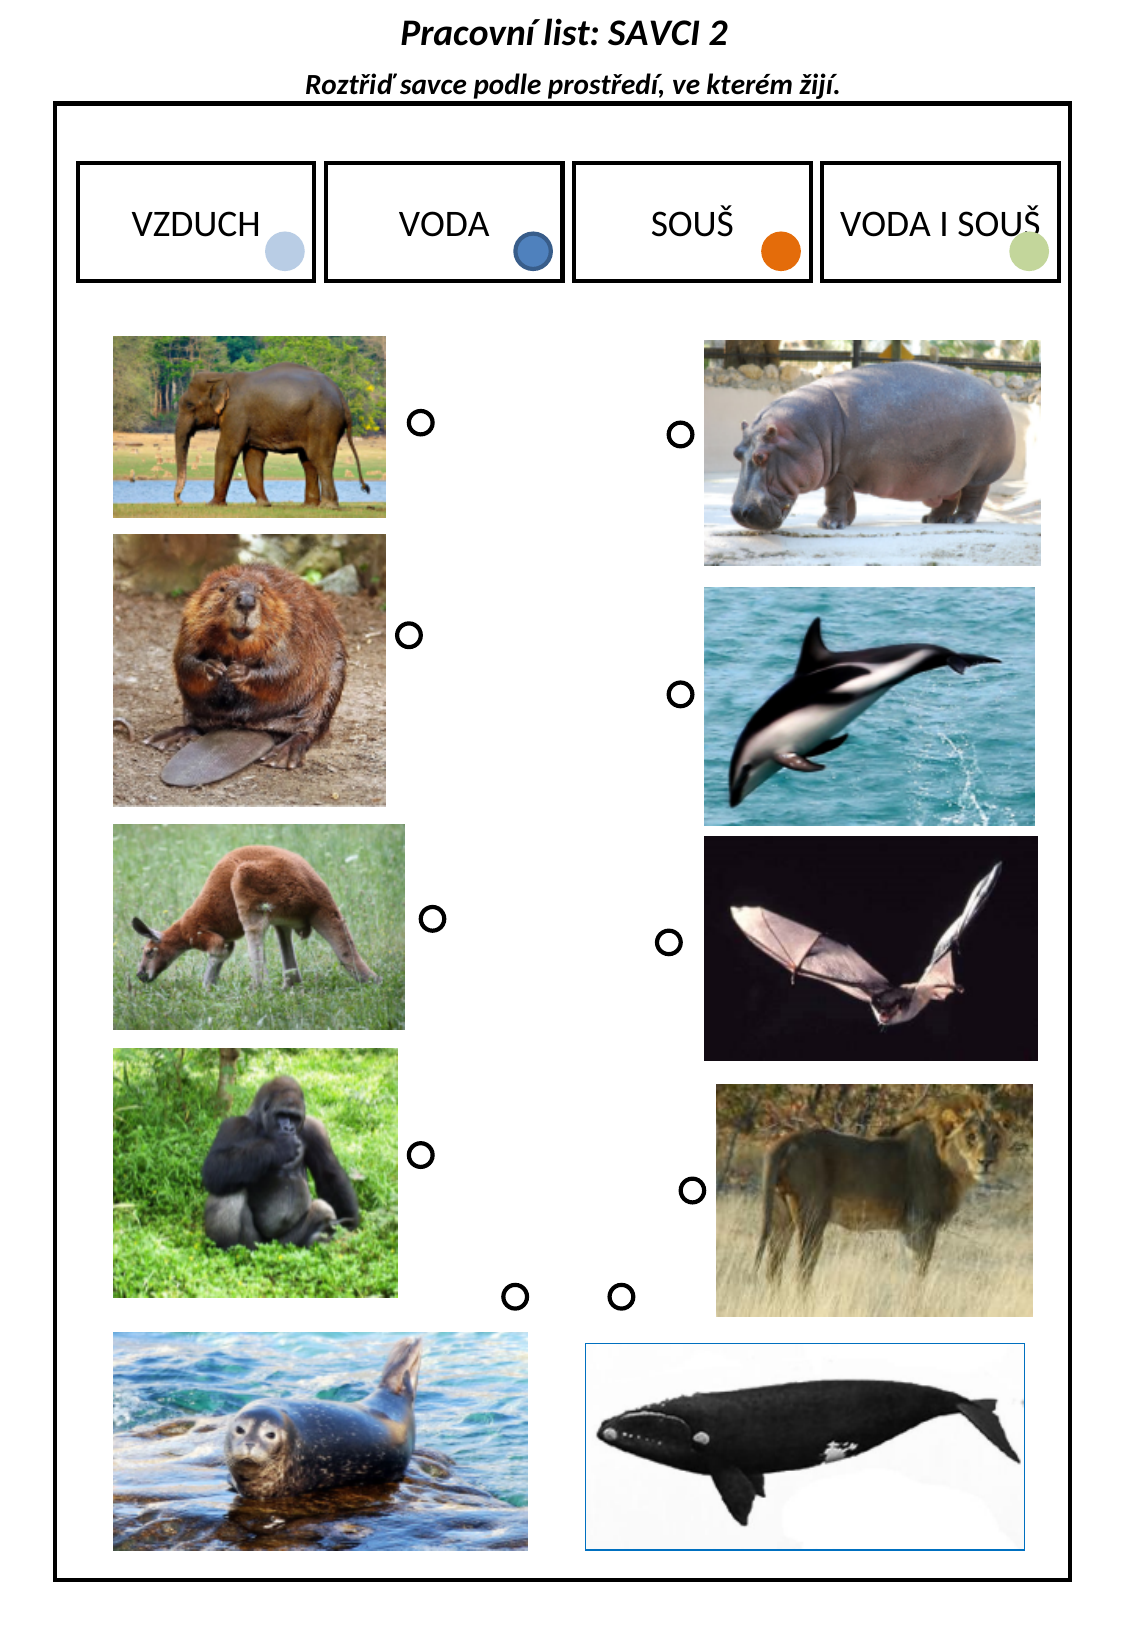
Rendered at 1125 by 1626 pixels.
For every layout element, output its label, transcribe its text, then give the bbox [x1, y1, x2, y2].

picture [704, 340, 1041, 566]
picture [113, 824, 405, 1030]
picture [586, 1344, 1024, 1550]
picture [113, 1332, 528, 1551]
picture [113, 534, 386, 808]
text_box Pracovní list: SAVCI 2 Roztřiď savce podle prostředí, ve kterém žijí. [54, 0, 1083, 111]
picture [113, 336, 386, 518]
text_box VODA I SOUŠ [822, 162, 1059, 281]
picture [704, 587, 1035, 826]
picture [113, 1048, 398, 1298]
text_box [54, 111, 1071, 1581]
text_box VZDUCH [78, 162, 315, 281]
text_box SOUŠ [574, 162, 811, 281]
picture [704, 836, 1038, 1061]
text_box VODA [326, 162, 563, 281]
picture [716, 1084, 1033, 1317]
